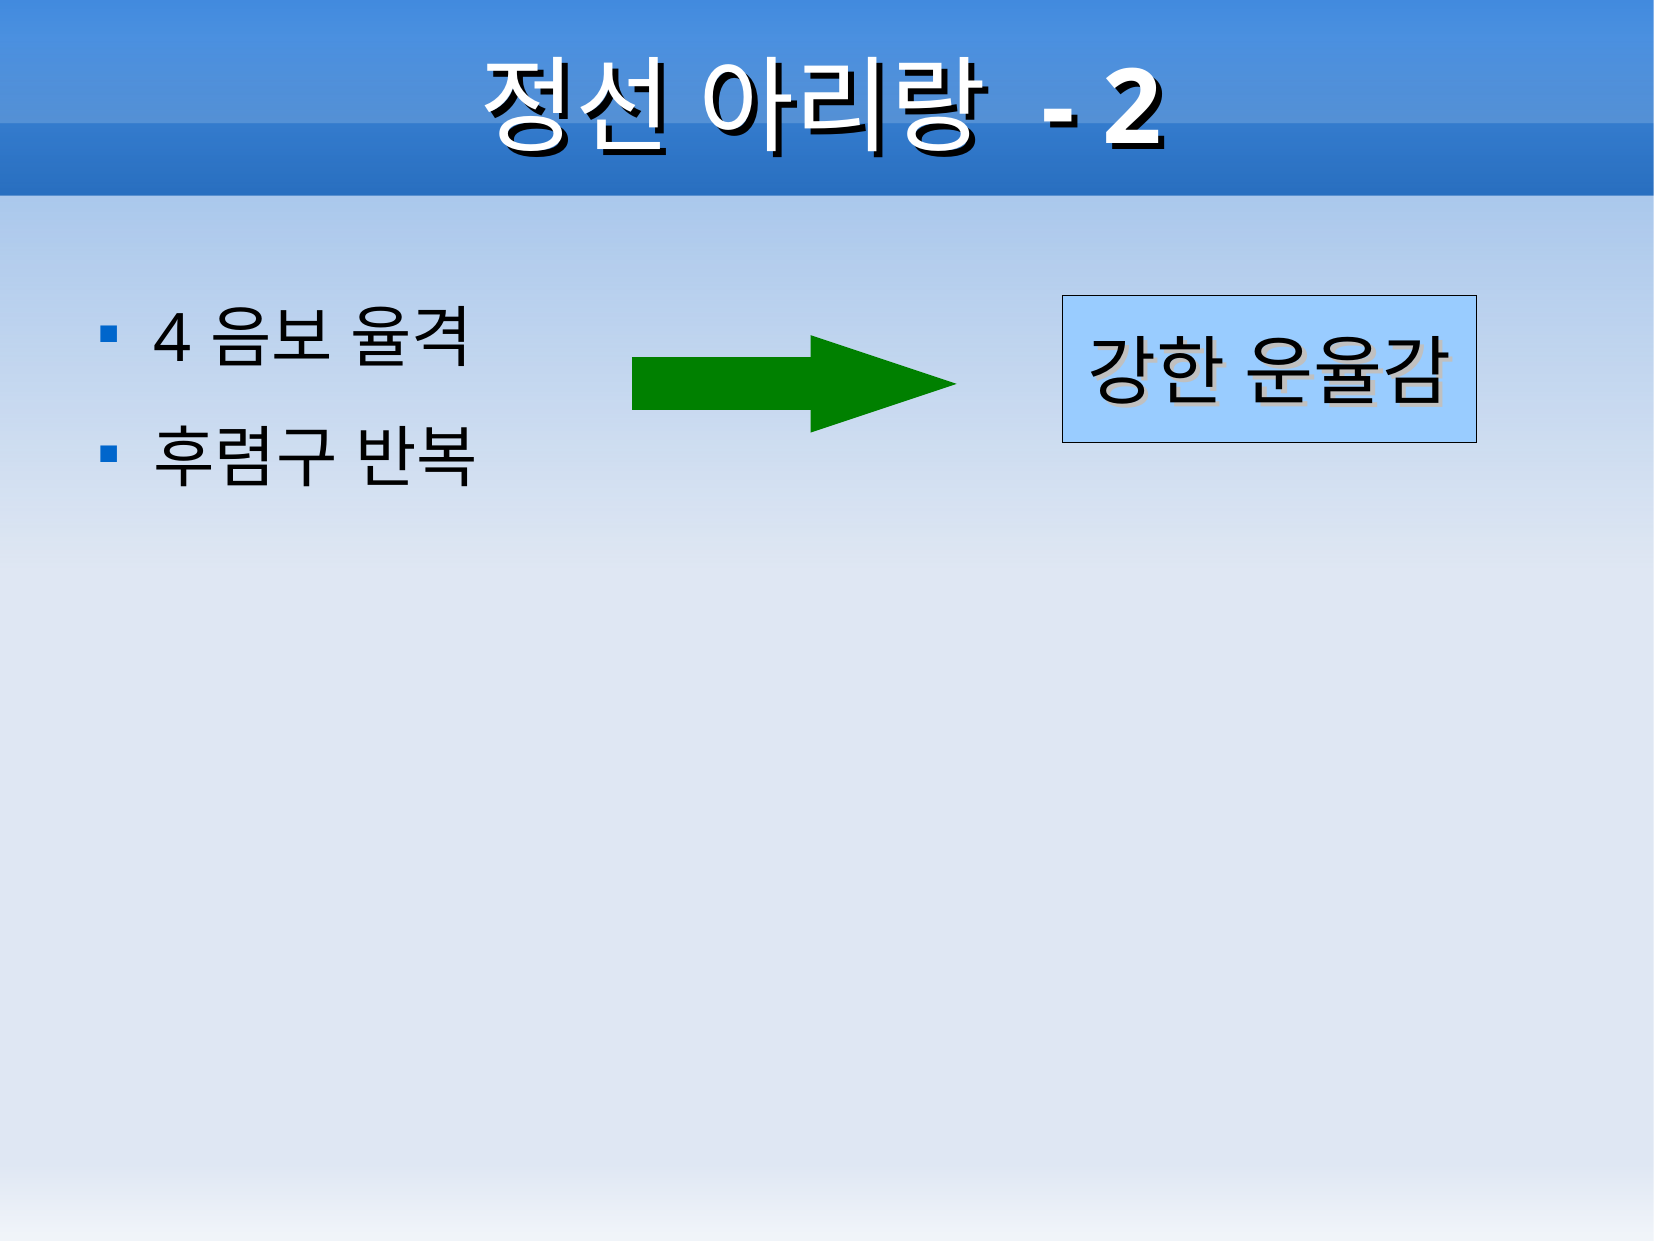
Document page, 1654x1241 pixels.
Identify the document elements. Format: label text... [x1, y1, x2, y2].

list 4음보 율격 후렴구 반복 [82, 290, 1571, 1094]
picture [0, 0, 1654, 1241]
title 정선 아리랑 - 2 [76, 7, 1565, 200]
text_box 강한 운율감 [1062, 295, 1477, 443]
